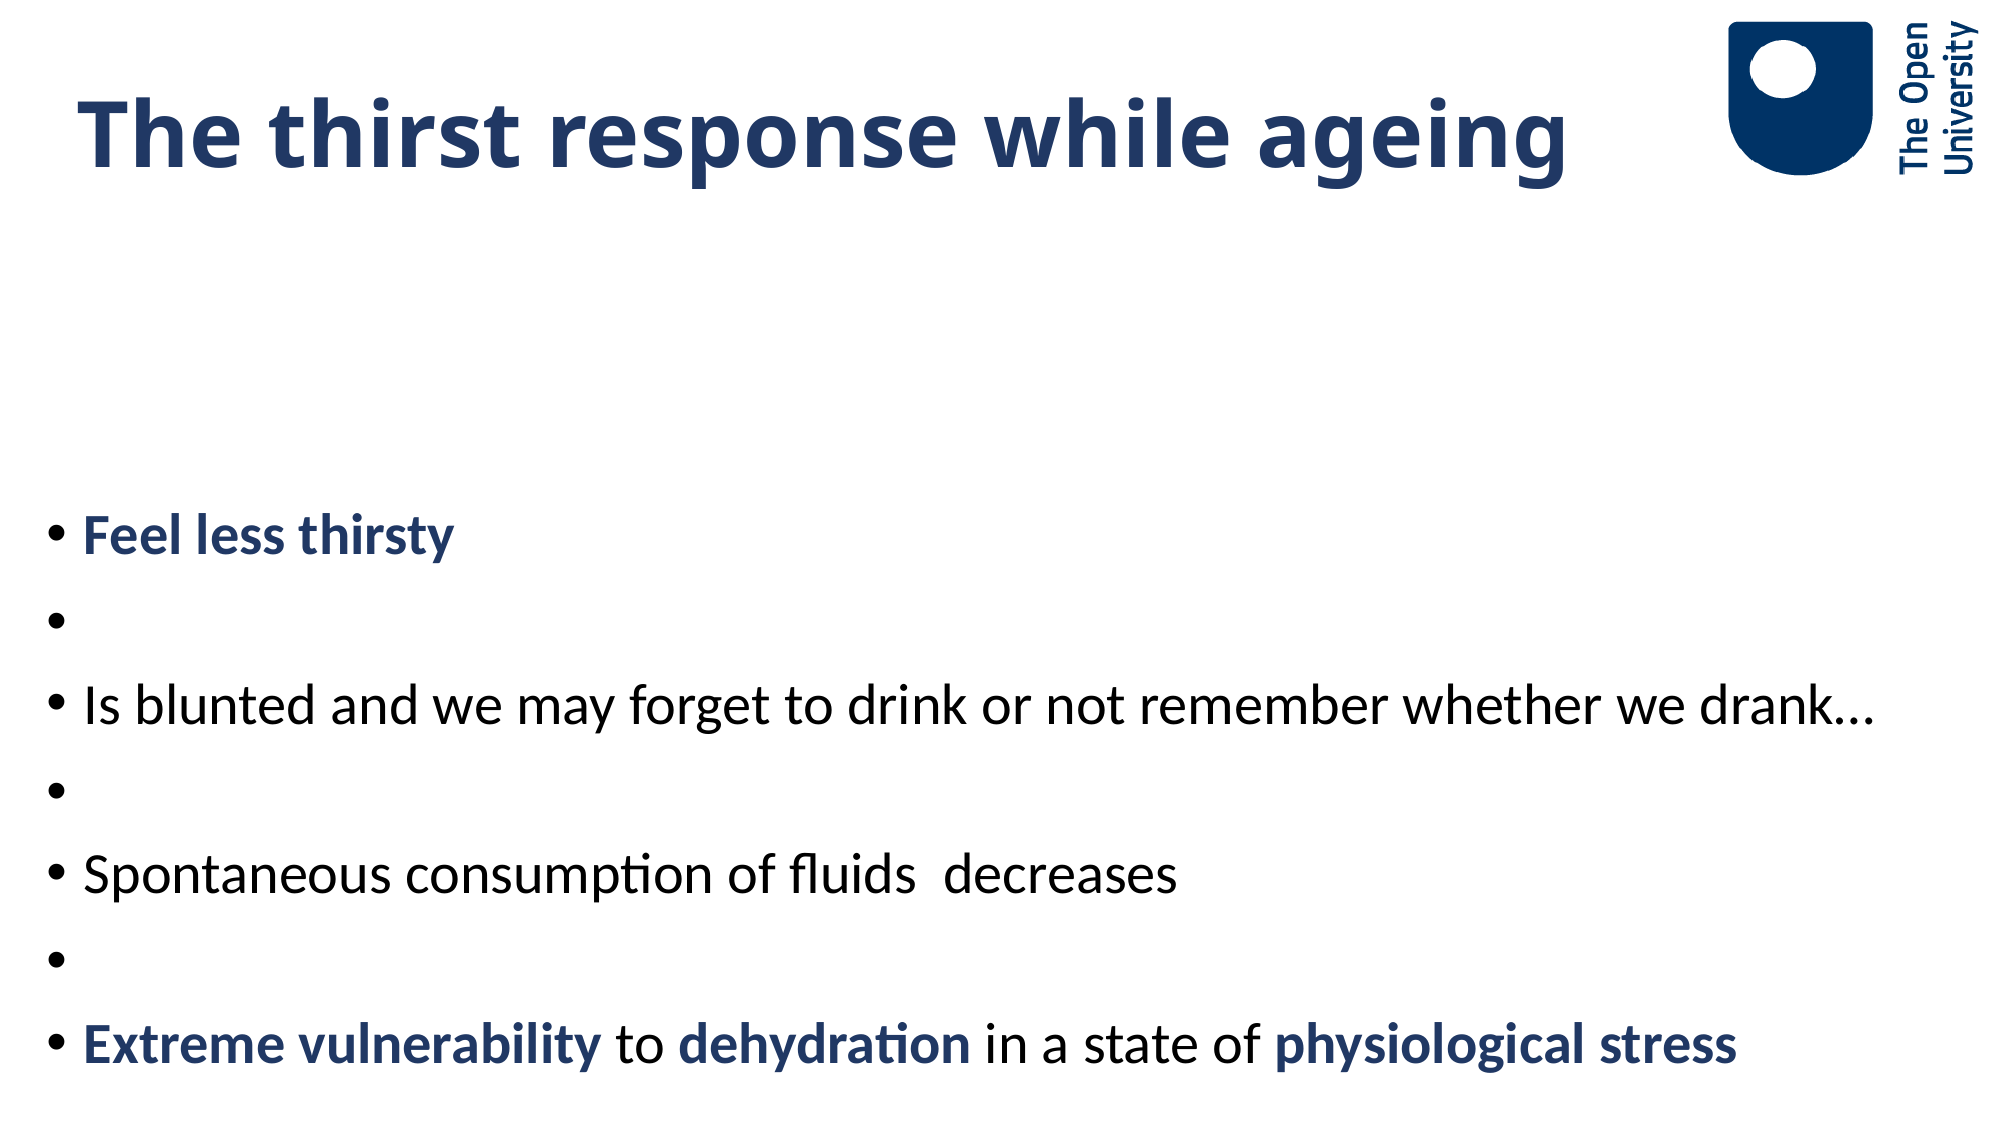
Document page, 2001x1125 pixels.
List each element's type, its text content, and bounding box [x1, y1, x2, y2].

picture [1727, 18, 1981, 177]
title The thirst response while ageing [61, 29, 1787, 247]
list Feel less thirsty Is blunted and we may forget to drink or not remember whether we drank… Spontaneous consumption of fluids decreases Extreme vulnerability to dehydration in a state of physiological stress [31, 496, 1955, 1096]
